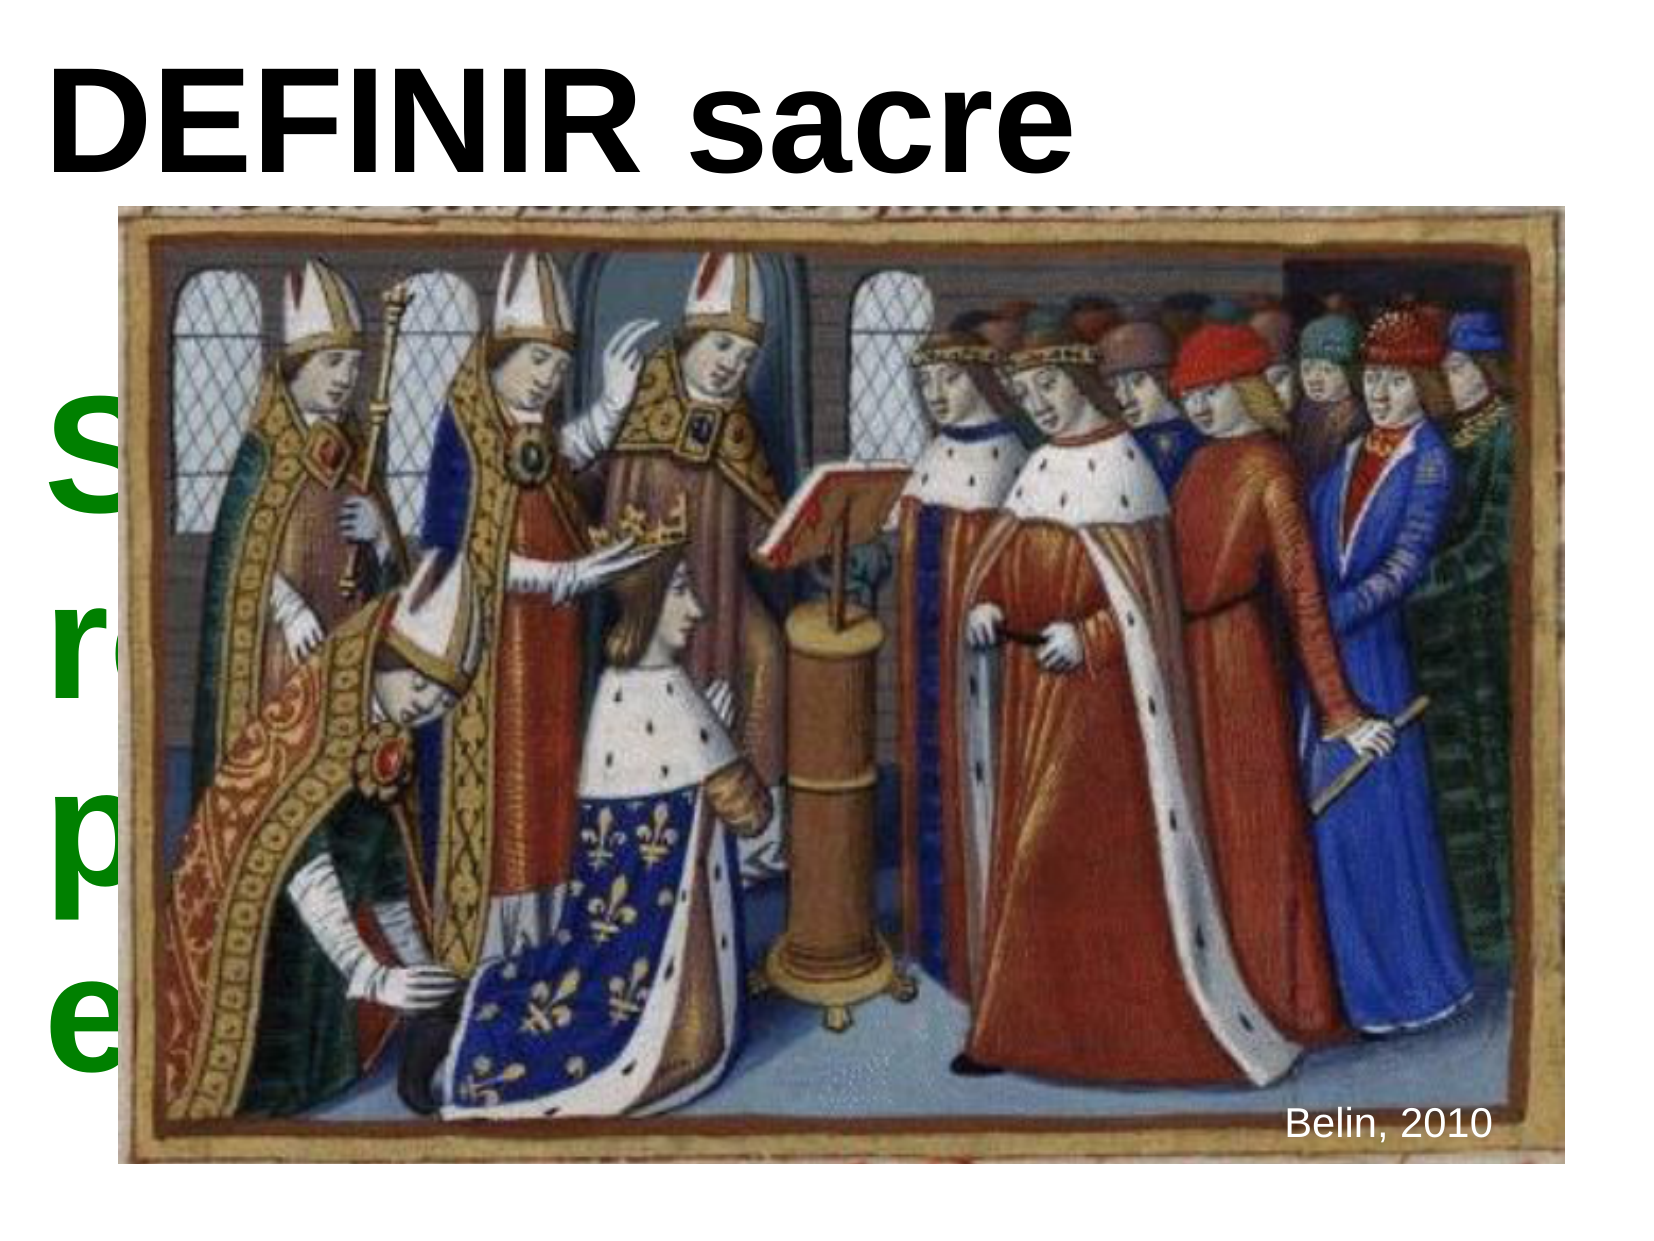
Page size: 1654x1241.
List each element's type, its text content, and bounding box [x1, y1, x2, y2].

picture [118, 206, 1565, 1164]
text_box Belin, 2010 [1269, 1092, 1595, 1155]
text_box Sacre : cérémonie religieuse et politique où le roi est couronné [29, 354, 1628, 1241]
text_box DEFINIR sacre [29, 29, 1654, 266]
